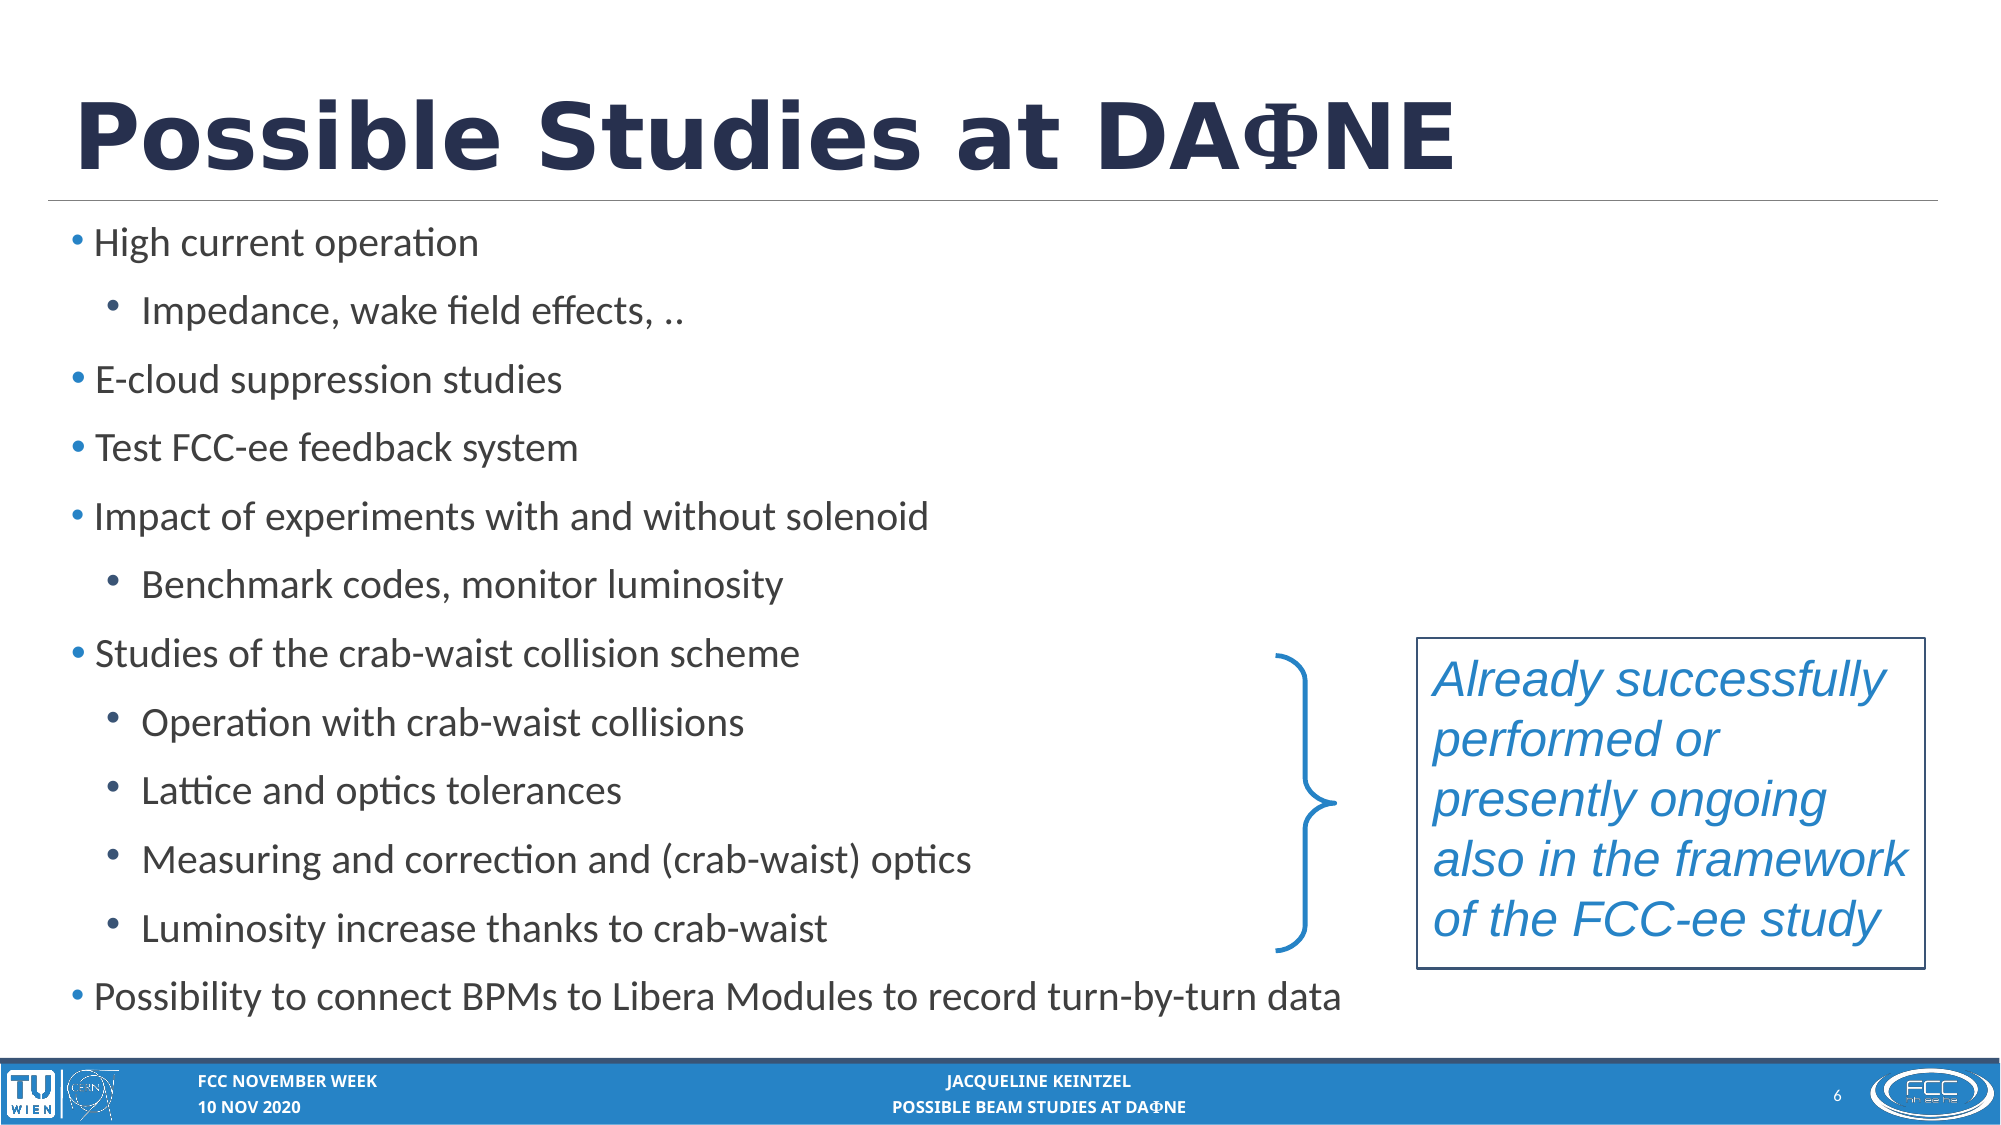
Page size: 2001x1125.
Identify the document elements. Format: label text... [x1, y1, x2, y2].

text_box Possible Studies at DAΦNE [58, 70, 1925, 201]
picture [67, 1069, 119, 1121]
picture [7, 1070, 55, 1118]
picture [1869, 1067, 1997, 1122]
text_box High current operation Impedance, wake field effects, .. E-cloud suppression studies Test FCC-ee feedback system Impact of experiments with and without solenoid Benchmark codes, monitor luminosity Studies of the crab-waist collision scheme Operation with crab-waist collisions Lattice and optics tolerances Measuring and correction and (crab-waist) optics Luminosity increase thanks to crab-waist Possibility to connect BPMs to Libera Modules to record turn-by-turn data [70, 212, 1808, 597]
text_box Already successfully performed or presently ongoing also in the framework of the FCC-ee study [1417, 637, 1926, 969]
